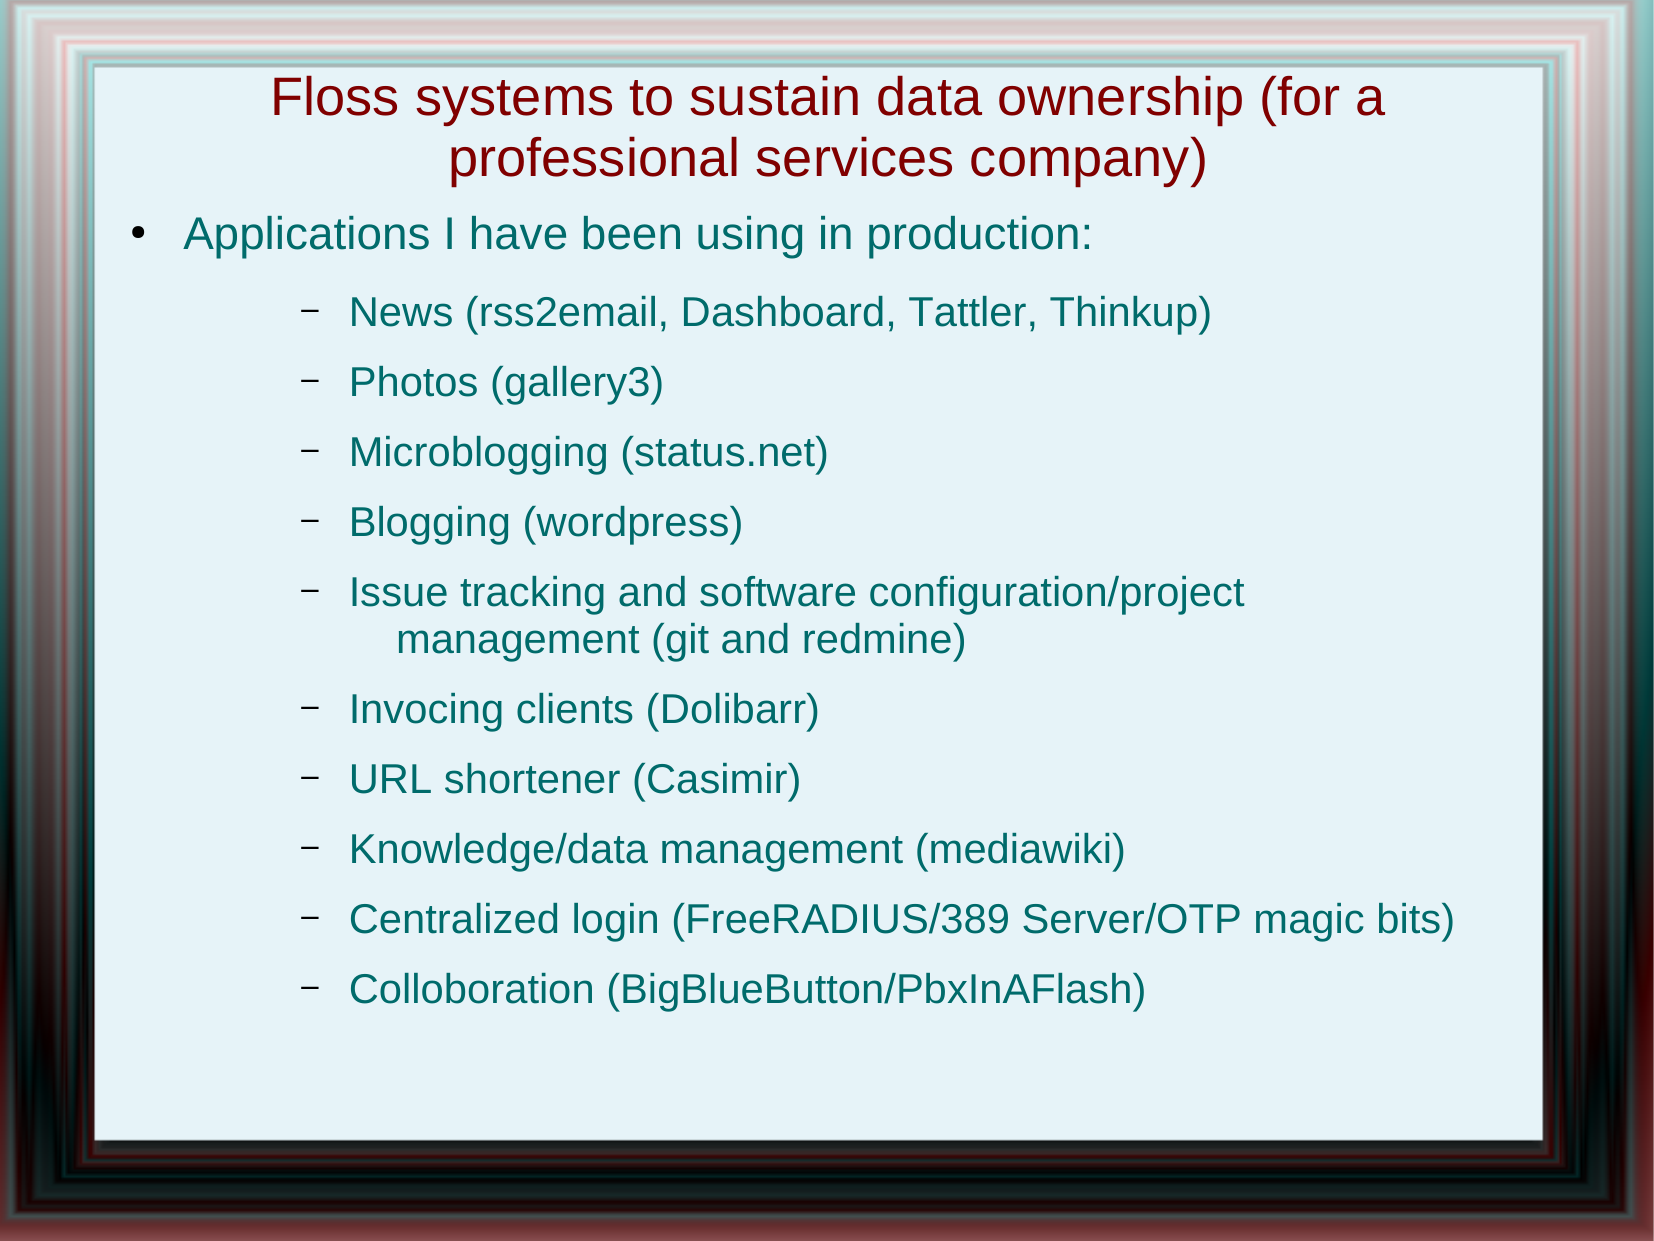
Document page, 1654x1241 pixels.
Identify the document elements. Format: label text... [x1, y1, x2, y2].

title Floss systems to sustain data ownership (for a professional services company) [120, 66, 1538, 188]
list Applications I have been using in production: News (rss2email, Dashboard, Tattler, Thinkup) Photos (gallery3) Microblogging (status.net) Blogging (wordpress) Issue tracking and software configuration/project management (git and redmine) Invocing clients (Dolibarr) URL shortener (Casimir) Knowledge/data management (mediawiki) Centralized login (FreeRADIUS/389 Server/OTP magic bits) Colloboration (BigBlueButton/PbxInAFlash) [112, 207, 1501, 1013]
picture [0, 0, 1654, 1241]
